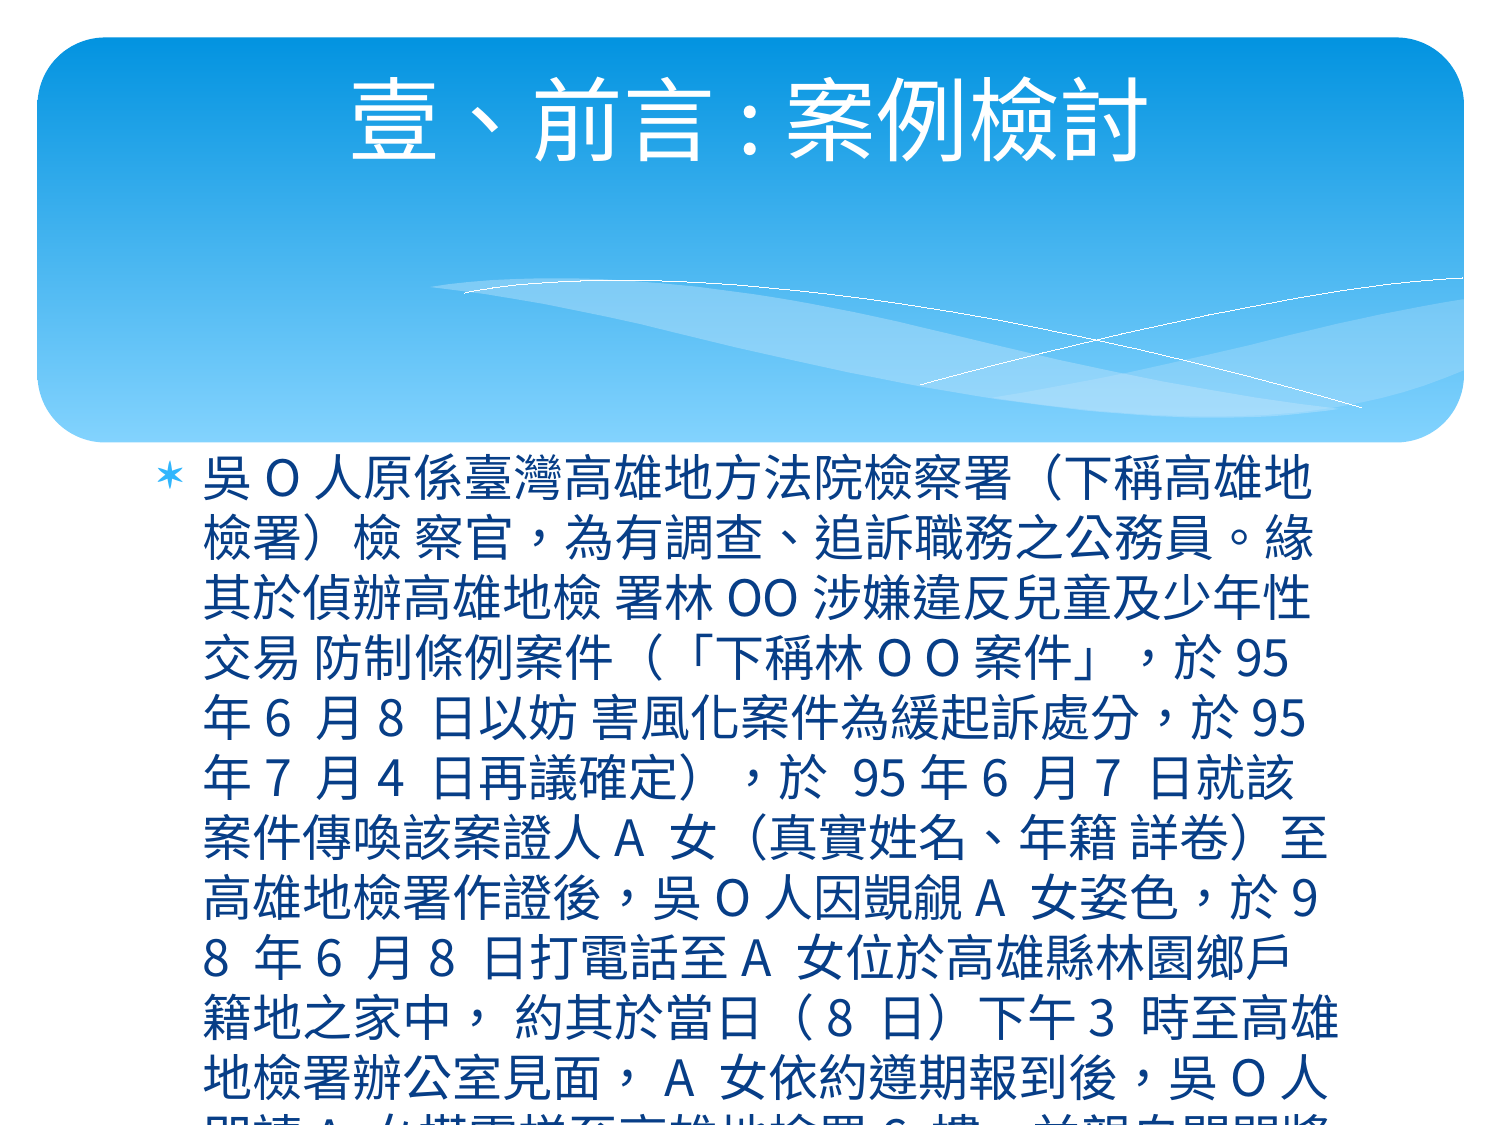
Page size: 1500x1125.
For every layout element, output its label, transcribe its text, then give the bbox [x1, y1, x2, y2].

list 吳O人原係臺灣高雄地方法院檢察署（下稱高雄地檢署）檢 察官，為有調查、追訴職務之公務員。緣其於偵辦高雄地檢 署林OO涉嫌違反兒童及少年性交易 防制條例案件（「下稱林O O案件」，於95年6 月8 日以妨 害風化案件為緩起訴處分，於95年7 月4 日再議確定），於 95年6 月7 日就該案件傳喚該案證人A 女（真實姓名、年籍 詳卷）至高雄地檢署作證後，吳O人因覬覦A 女姿色，於98 年6 月8 日打電話至A 女位於高雄縣林園鄉戶籍地之家中， 約其於當日（8 日）下午3 時至高雄地檢署辦公室見面，A 女依約遵期報到後，吳O人即請A 女搭電梯至高雄地檢署6 樓，並親自開門將A 女帶往會議室內談話，吳O人先對A 女 佯稱要擴大偵辦林O O案件，請A 女當該案之線民，並詢問 A 女：「這個案件是否對其造成很大的打擊，家人是否知情 」等語後，A 女即向吳O人表示擔心其所從事之行業（性交 易）被家人知悉等語，請吳O人不要再打電話至其林園鄉家 中，且不要將相關訴訟文件寄至林園鄉家中，惟吳O人於當 日（8 日）未允A 女所請，僅表示會再打電話聯絡，請A 女 這二日等候電話。吳O人於翌日（9 日）又以討論案情及吃 飯為由，欲邀A 女見面，惟經A 女以有事婉拒，吳O人乃改 約A 女於隔日（10日）下午在高雄市立美術館見面，A 女因 有求於吳O人，且畏其檢察官身分而答應赴約。吳O人於98 年6 月10日下午，與A 女在高雄市立美術館見面後，卻未與 A 女提及案情，反邀A 女進入美術館參觀，且趁館內人少時 ，先藉機碰觸A 女身體作為試探，經A 女撥開其手後，吳O 人方停止其行為。不久A 女提議返家，因當時正逢大雨，吳 O人堅持要開車載A 女返家，A 女方坐上吳O人所駕駛之休 旅車（車號：ZP-1779 ），而A 女甫上車，吳O人即抓住A 女頭部，欲親吻A 女，經A 女掙脫後，吳O人即以不悅之表 情說，妳為何要反抗呢？並表示要與A 女發生性行為，A 女 內心雖不願，惟顧忌吳O人為承辦林O O案件之檢察官，且 知其深恐家人知悉從事性交易一事，而吳O人之前曾撥打林 園家中電話，若其得罪吳O人恐遭報復等因素，遂向吳O人 提出與其發生性行為之條件，交換吳O人不要讓A 女家人知 悉A 女從事性交易（即包括不要打電話或寄相關訴訟文件至 A 女林園家中）。詎吳O人明知其為有調查、追訴犯罪職務 之檢察官，對於偵查案件證人傳喚方式或送達處所之決定係 屬其職權，而以此職務行為要求證人配合與其發生性行為則 屬不正利益，竟基於不違背職務要求不正利益之犯意，向A 女表示：只要A 女配合與其發生性行為，其就不讓A 女家人 知道這件事（即A 女從事性交易）等語，A 女迫於無奈，乃 於該日（10日）下午6 時30分許，搭乘吳O人所駕駛上開休 旅車，抵達高雄縣六龜鄉新發村新開路63號之天闊溫泉SPA 會館，而於該會館604 號房（起訴書誤載「200 」號房）內 ，應吳傑人要求與其共浴，其後依吳O人之要求而與其發生 性行為（由吳O人以其性器進入A 女之口腔及性器等方式為 性交），迄同日（10日）晚間9 時30分許，吳O人始駕駛上 開休旅車載A 女返回高雄。 (吳O人犯貪污治罪條例第七條之不違背職務要求不正利益罪，處 有期徒刑柒年陸月，褫奪公權伍年。) [143, 438, 1359, 1005]
title 壹、前言:案例檢討 [75, 55, 1425, 261]
